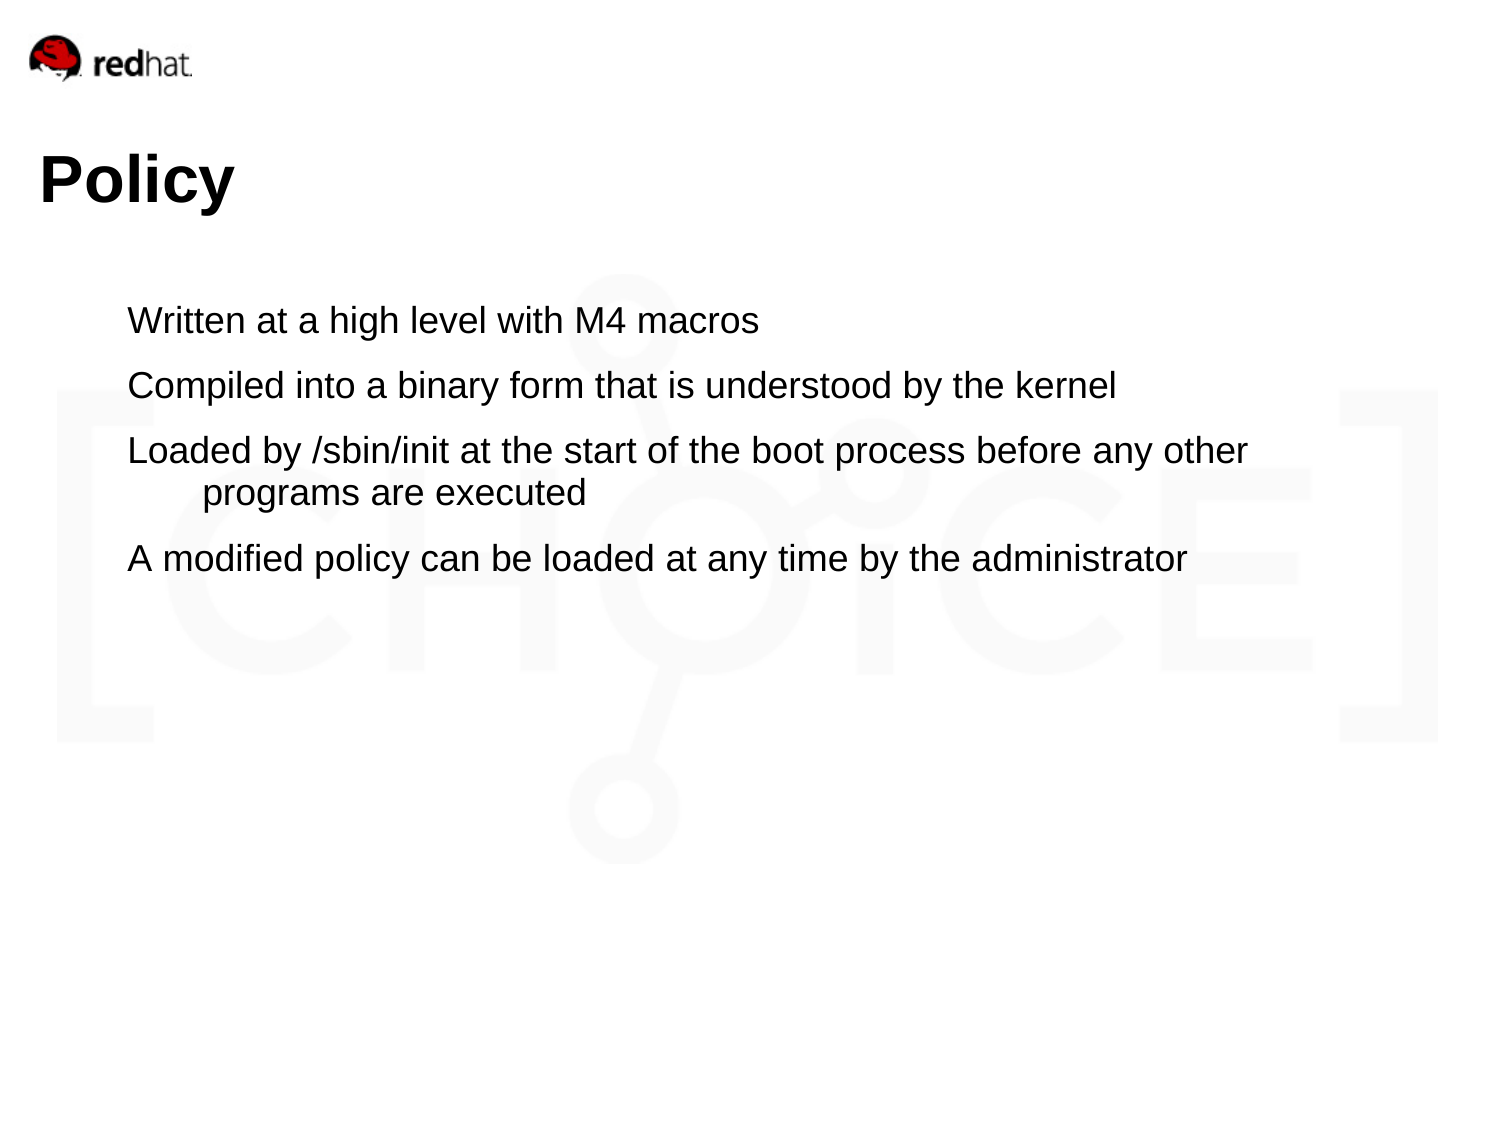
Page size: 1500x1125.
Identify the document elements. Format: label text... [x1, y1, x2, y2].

list Written at a high level with M4 macros Compiled into a binary form that is understood by the kernel Loaded by /sbin/init at the start of the boot process before any other programs are executed A modified policy can be loaded at any time by the administrator [112, 291, 1389, 932]
title Policy [25, 82, 1378, 225]
picture [57, 274, 1438, 864]
picture [28, 33, 192, 82]
